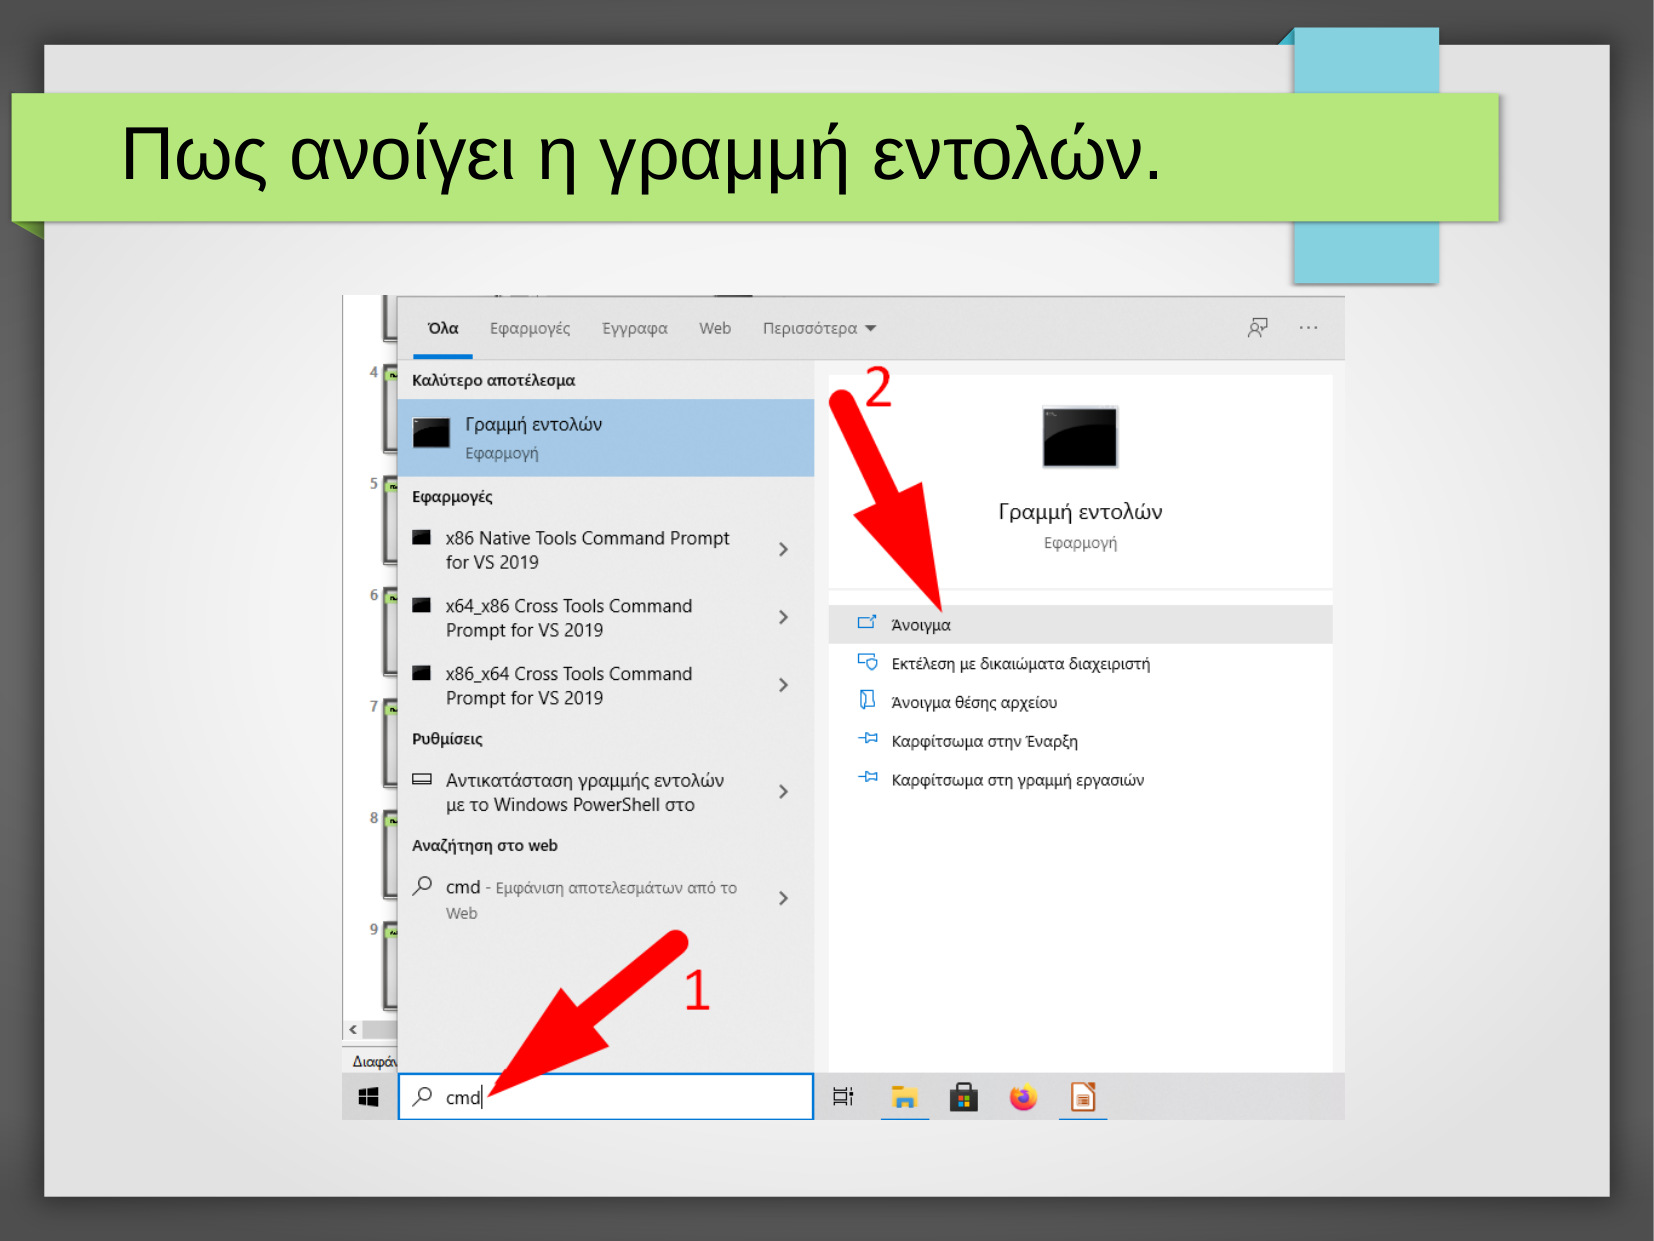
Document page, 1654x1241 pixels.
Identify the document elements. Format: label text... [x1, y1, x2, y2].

picture [0, 0, 1654, 1241]
title Πως ανοίγει η γραμμή εντολών. [82, 94, 1264, 213]
